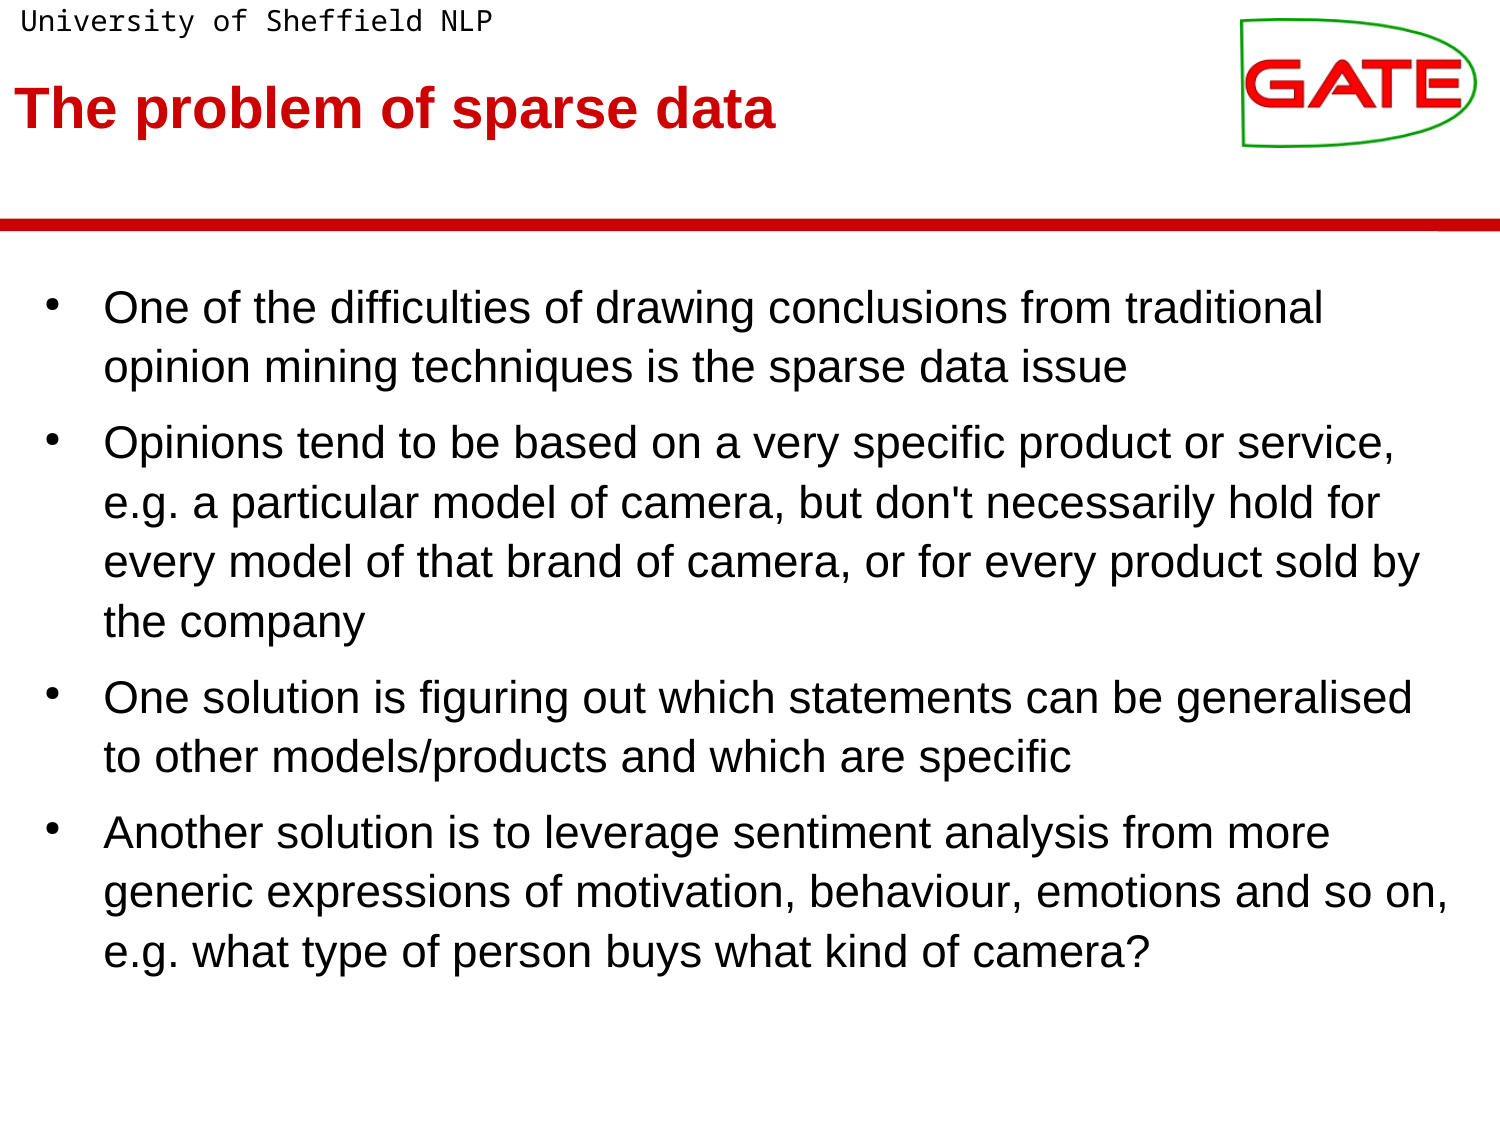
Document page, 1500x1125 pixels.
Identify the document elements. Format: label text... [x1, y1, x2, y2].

list One of the difficulties of drawing conclusions from traditional opinion mining techniques is the sparse data issue Opinions tend to be based on a very specific product or service, e.g. a particular model of camera, but don't necessarily hold for every model of that brand of camera, or for every product sold by the company One solution is figuring out which statements can be generalised to other models/products and which are specific Another solution is to leverage sentiment analysis from more generic expressions of motivation, behaviour, emotions and so on, e.g. what type of person buys what kind of camera? [29, 265, 1477, 1075]
picture [1240, 18, 1477, 148]
title The problem of sparse data [0, 11, 1239, 205]
